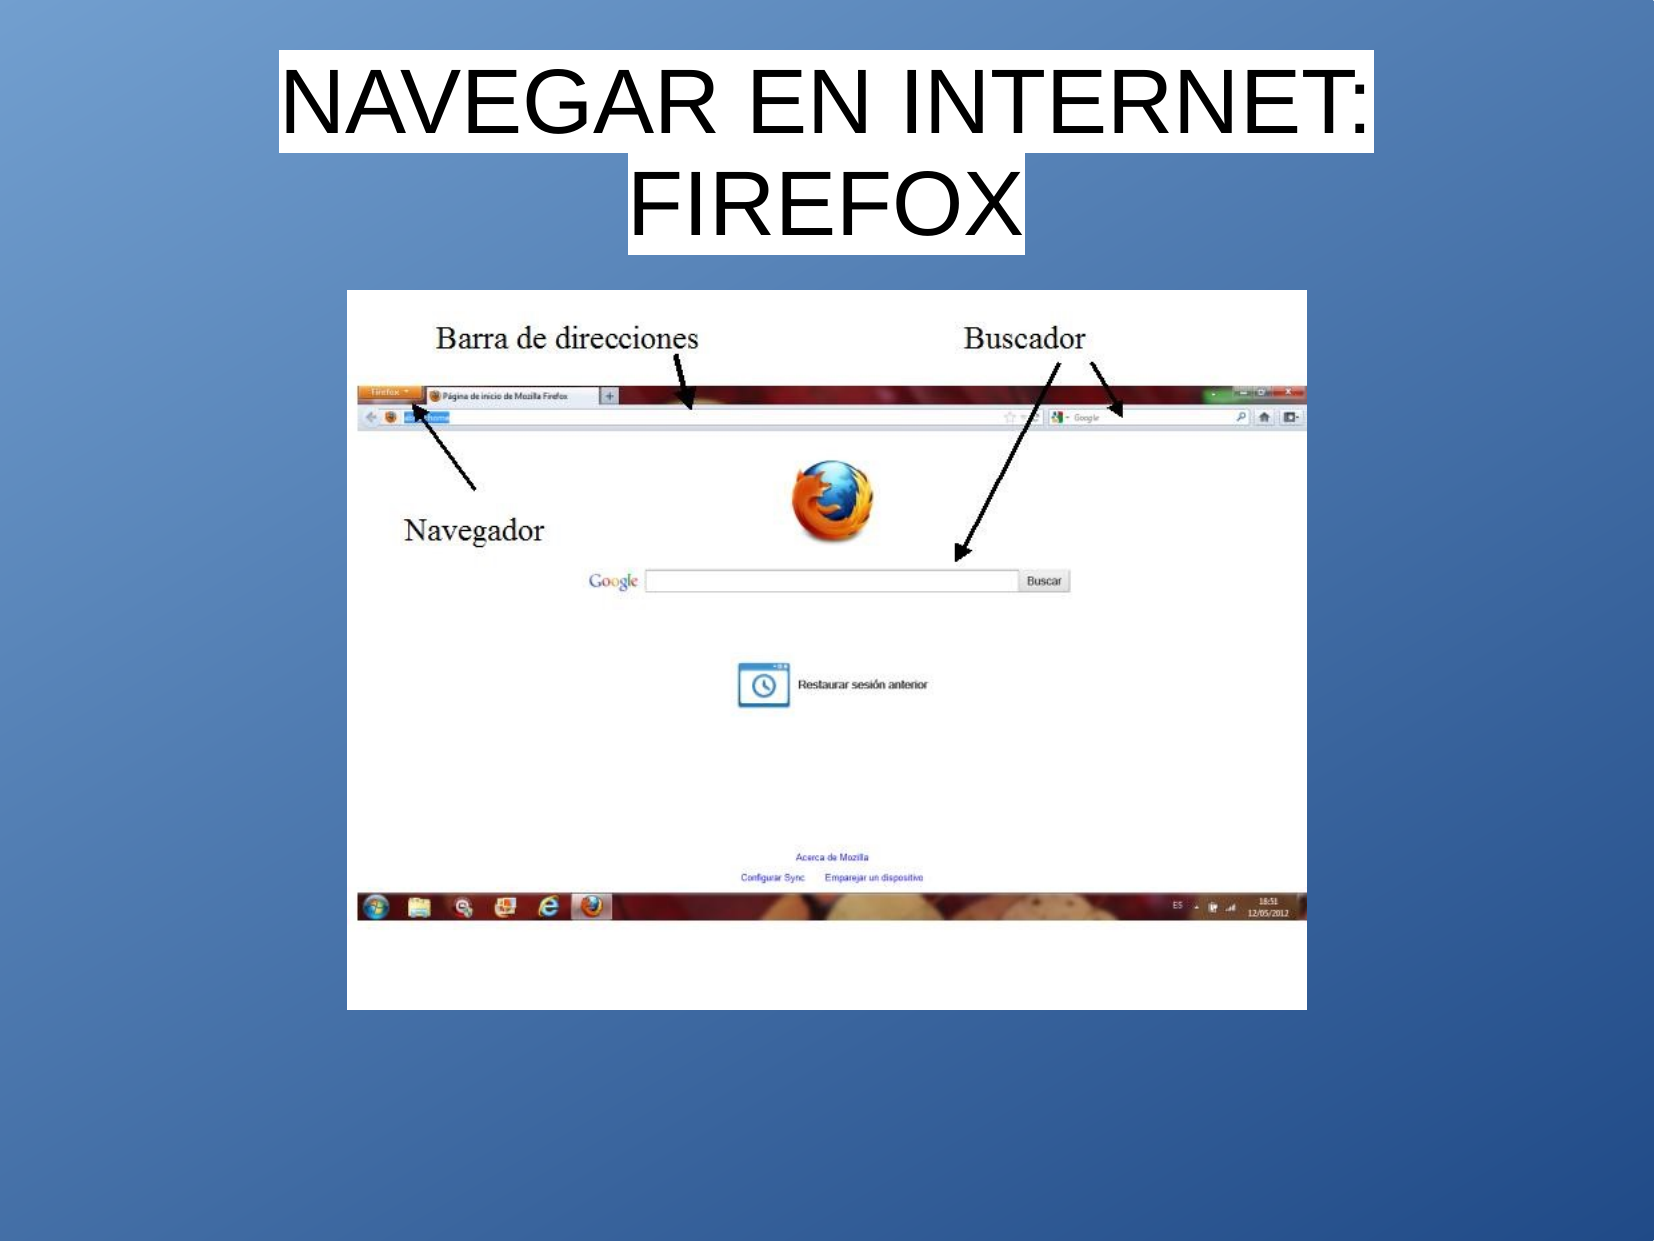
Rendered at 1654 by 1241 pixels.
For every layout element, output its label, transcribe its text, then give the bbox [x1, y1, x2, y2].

title NAVEGAR EN INTERNET: FIREFOX [82, 49, 1571, 257]
picture [347, 290, 1307, 1010]
